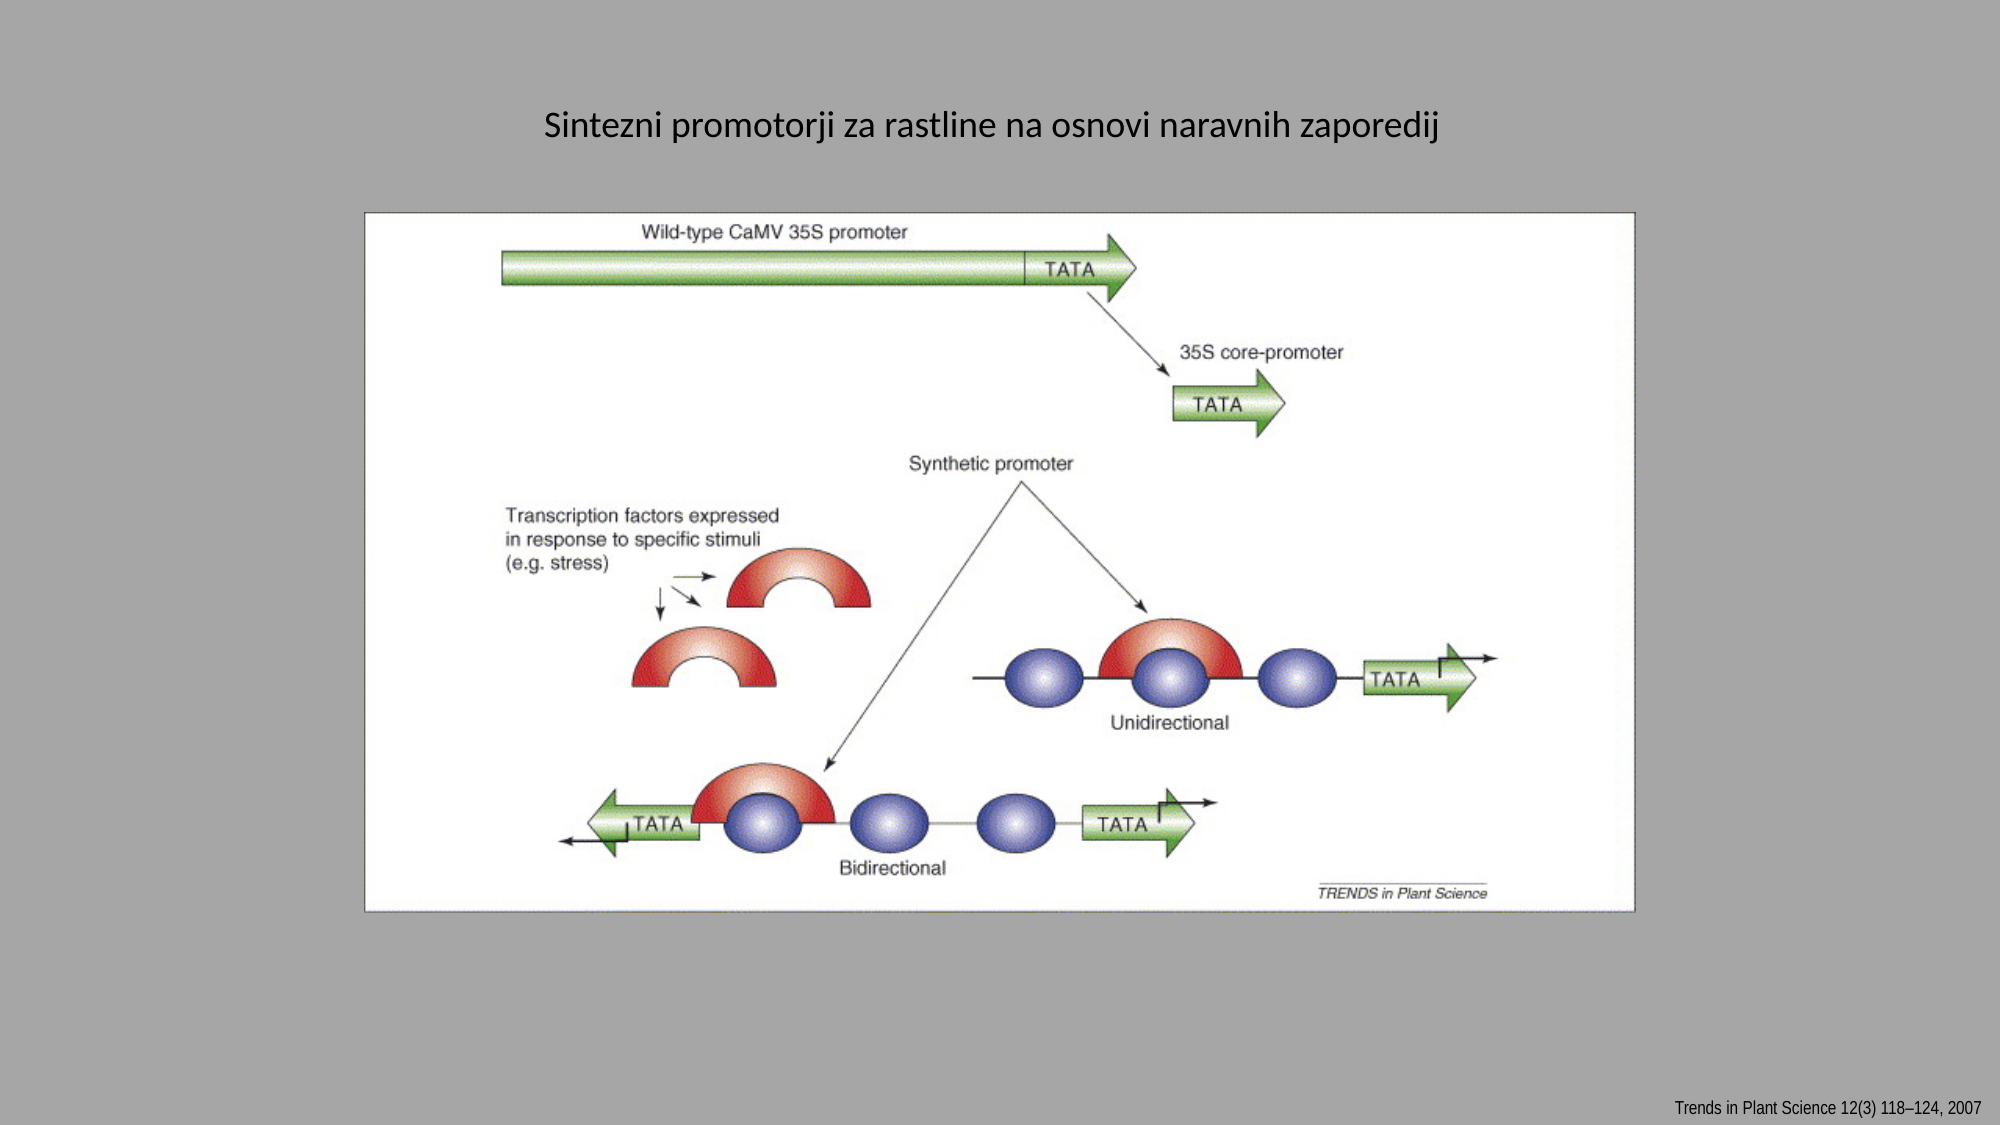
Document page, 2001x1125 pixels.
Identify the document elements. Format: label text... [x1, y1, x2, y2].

text_box Sintezni promotorji za rastline na osnovi naravnih zaporedij [529, 93, 1549, 153]
picture [364, 212, 1636, 913]
text_box Trends in Plant Science 12(3) 118–124, 2007 [1660, 1088, 1997, 1125]
